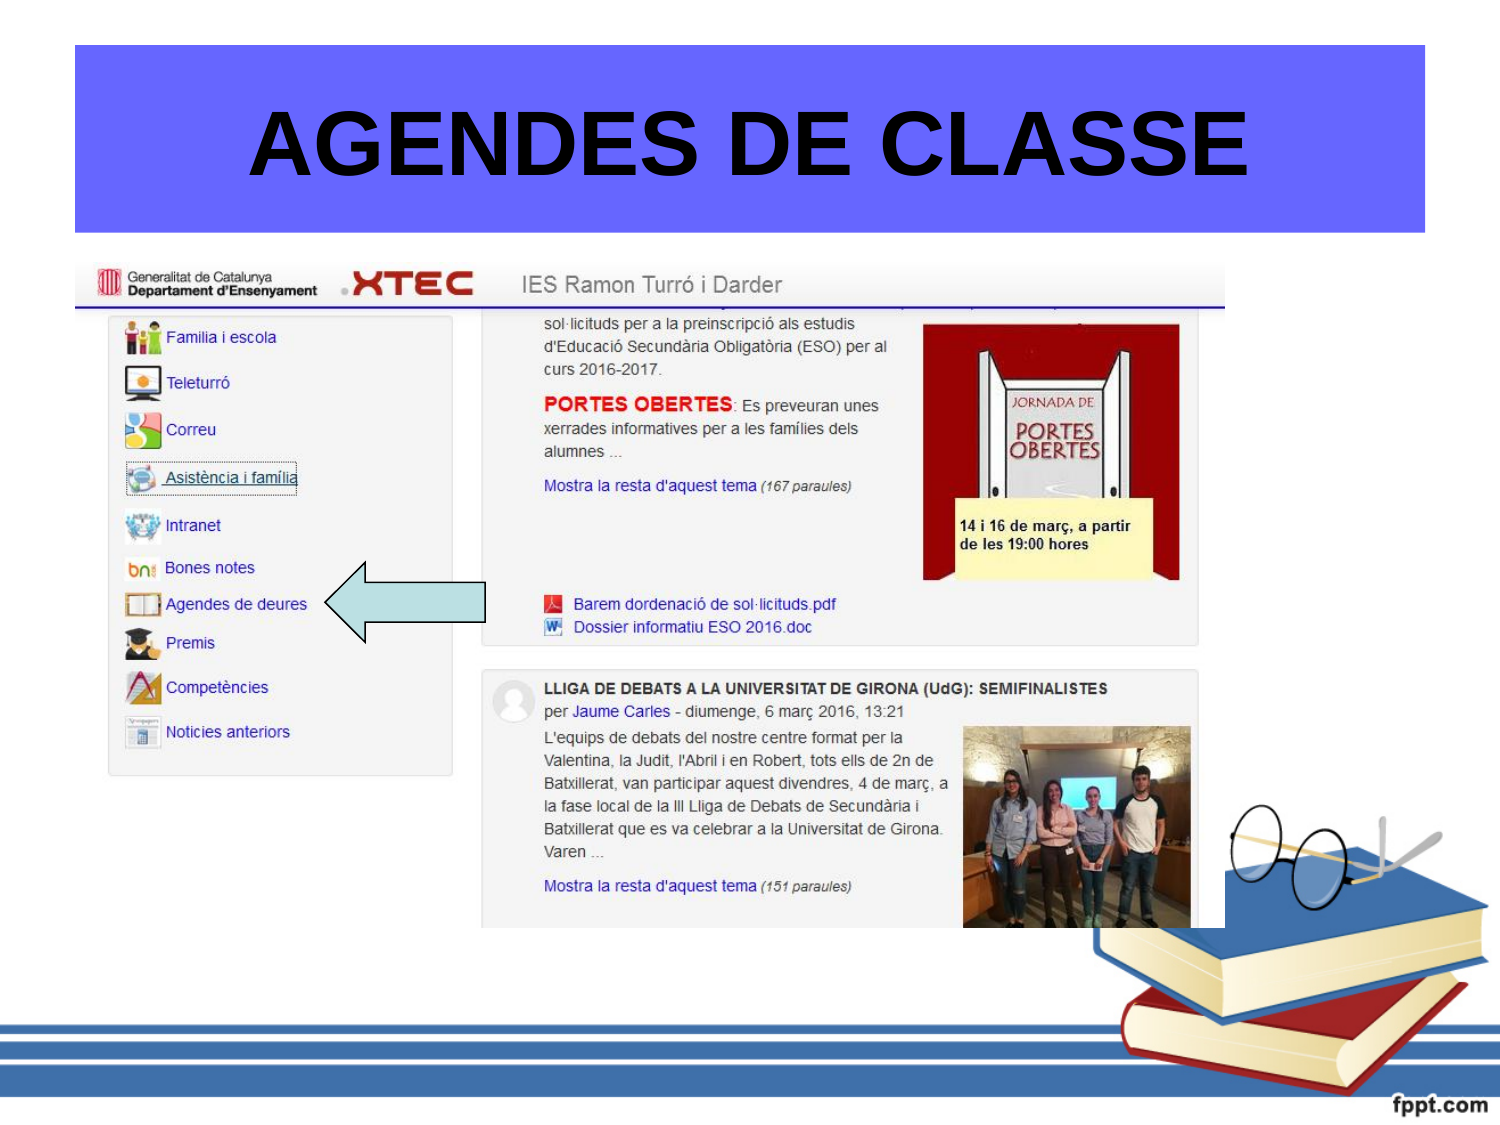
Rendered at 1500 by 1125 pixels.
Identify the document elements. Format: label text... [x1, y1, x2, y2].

picture [0, 0, 1500, 1125]
text_box [324, 562, 486, 643]
title AGENDES DE CLASSE [75, 45, 1426, 233]
